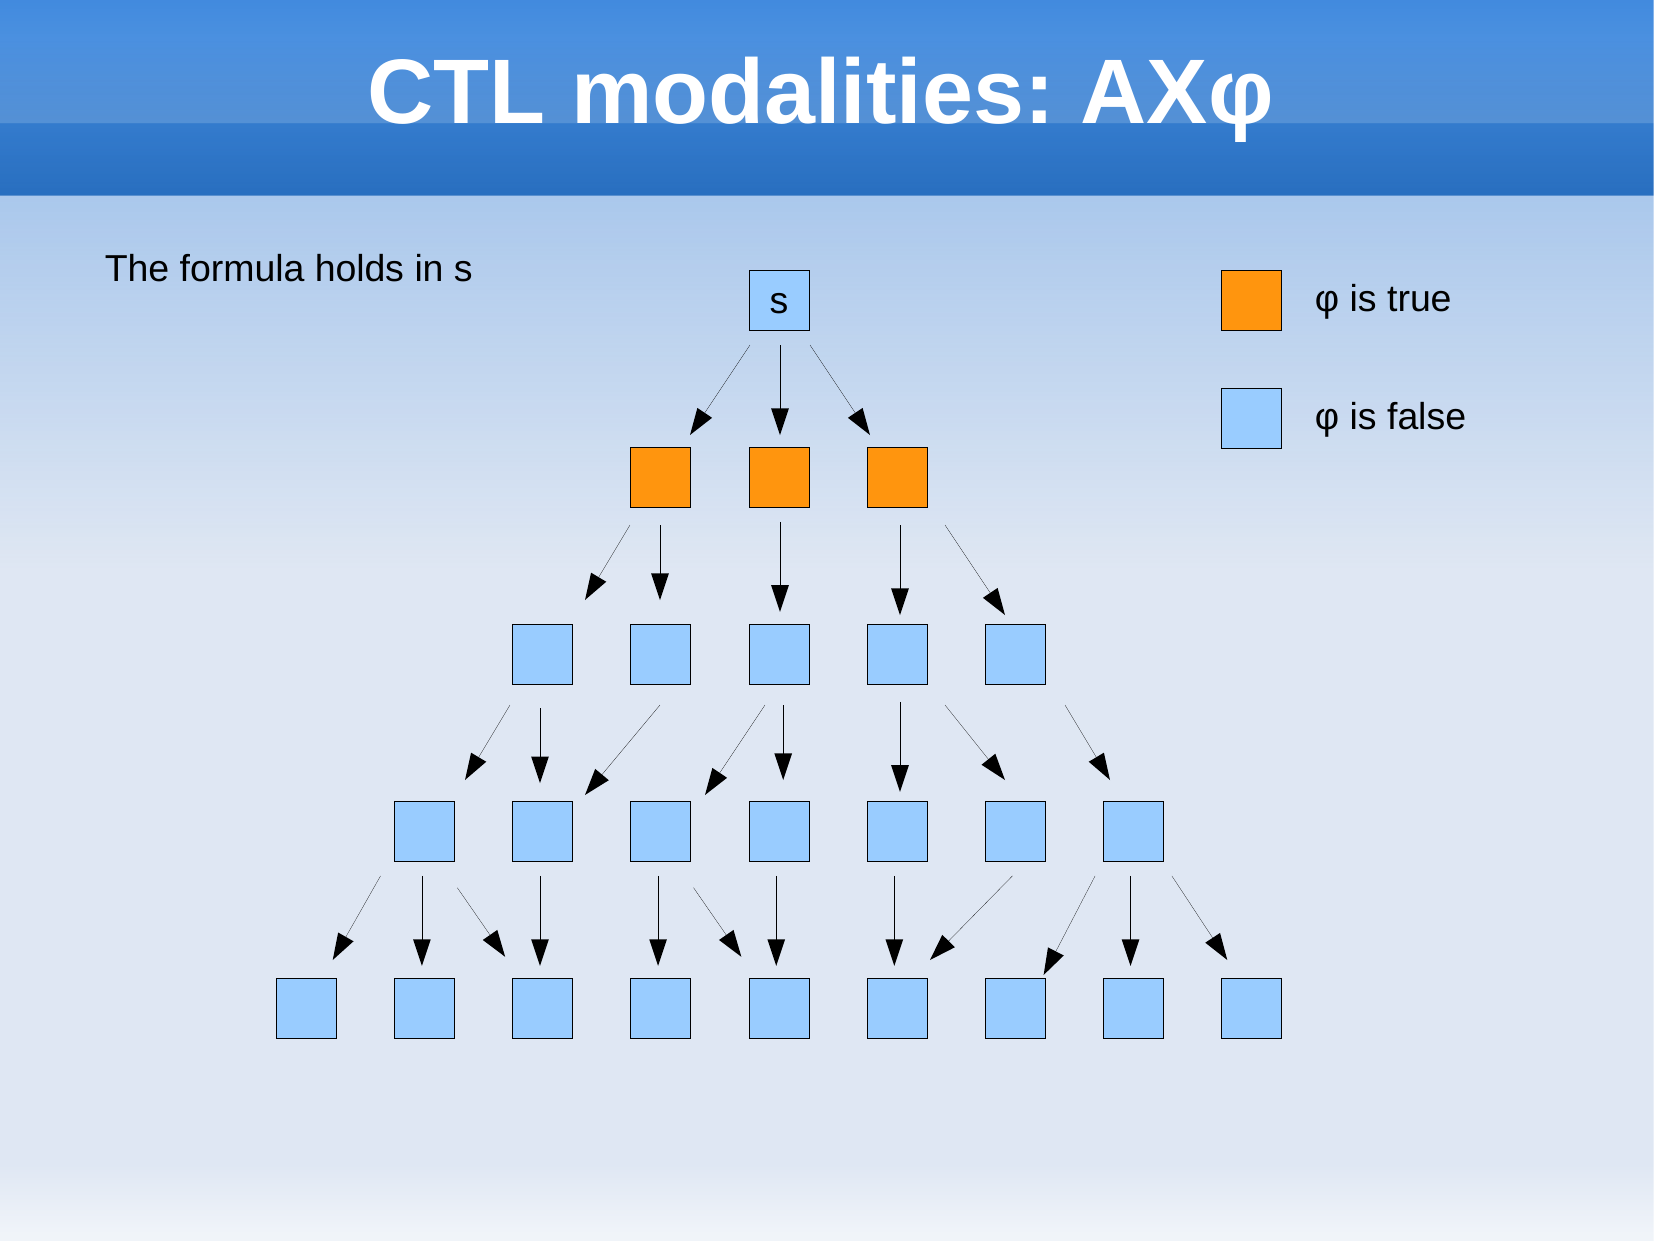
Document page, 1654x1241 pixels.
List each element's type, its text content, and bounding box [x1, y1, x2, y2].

text_box [630, 801, 691, 862]
text_box [867, 624, 928, 685]
text_box [512, 978, 573, 1039]
text_box [630, 624, 691, 685]
text_box [985, 978, 1046, 1039]
text_box φ is true [1300, 270, 1467, 327]
text_box [985, 624, 1046, 685]
text_box [1103, 978, 1164, 1039]
text_box [749, 801, 810, 862]
text_box φ is false [1300, 388, 1482, 445]
text_box [630, 447, 691, 508]
text_box [1221, 388, 1282, 449]
text_box [1221, 978, 1282, 1039]
text_box [512, 624, 573, 685]
text_box s [749, 270, 810, 331]
text_box [867, 978, 928, 1039]
title CTL modalities: AXφ [76, 0, 1565, 188]
text_box [1103, 801, 1164, 862]
text_box [276, 978, 337, 1039]
text_box [985, 801, 1046, 862]
text_box [512, 801, 573, 862]
text_box [630, 978, 691, 1039]
picture [0, 0, 1654, 1241]
text_box [749, 624, 810, 685]
text_box [749, 978, 810, 1039]
text_box [394, 801, 455, 862]
text_box The formula holds in s [90, 240, 488, 297]
text_box [394, 978, 455, 1039]
text_box [867, 801, 928, 862]
text_box [867, 447, 928, 508]
text_box [1221, 270, 1282, 331]
text_box [749, 447, 810, 508]
